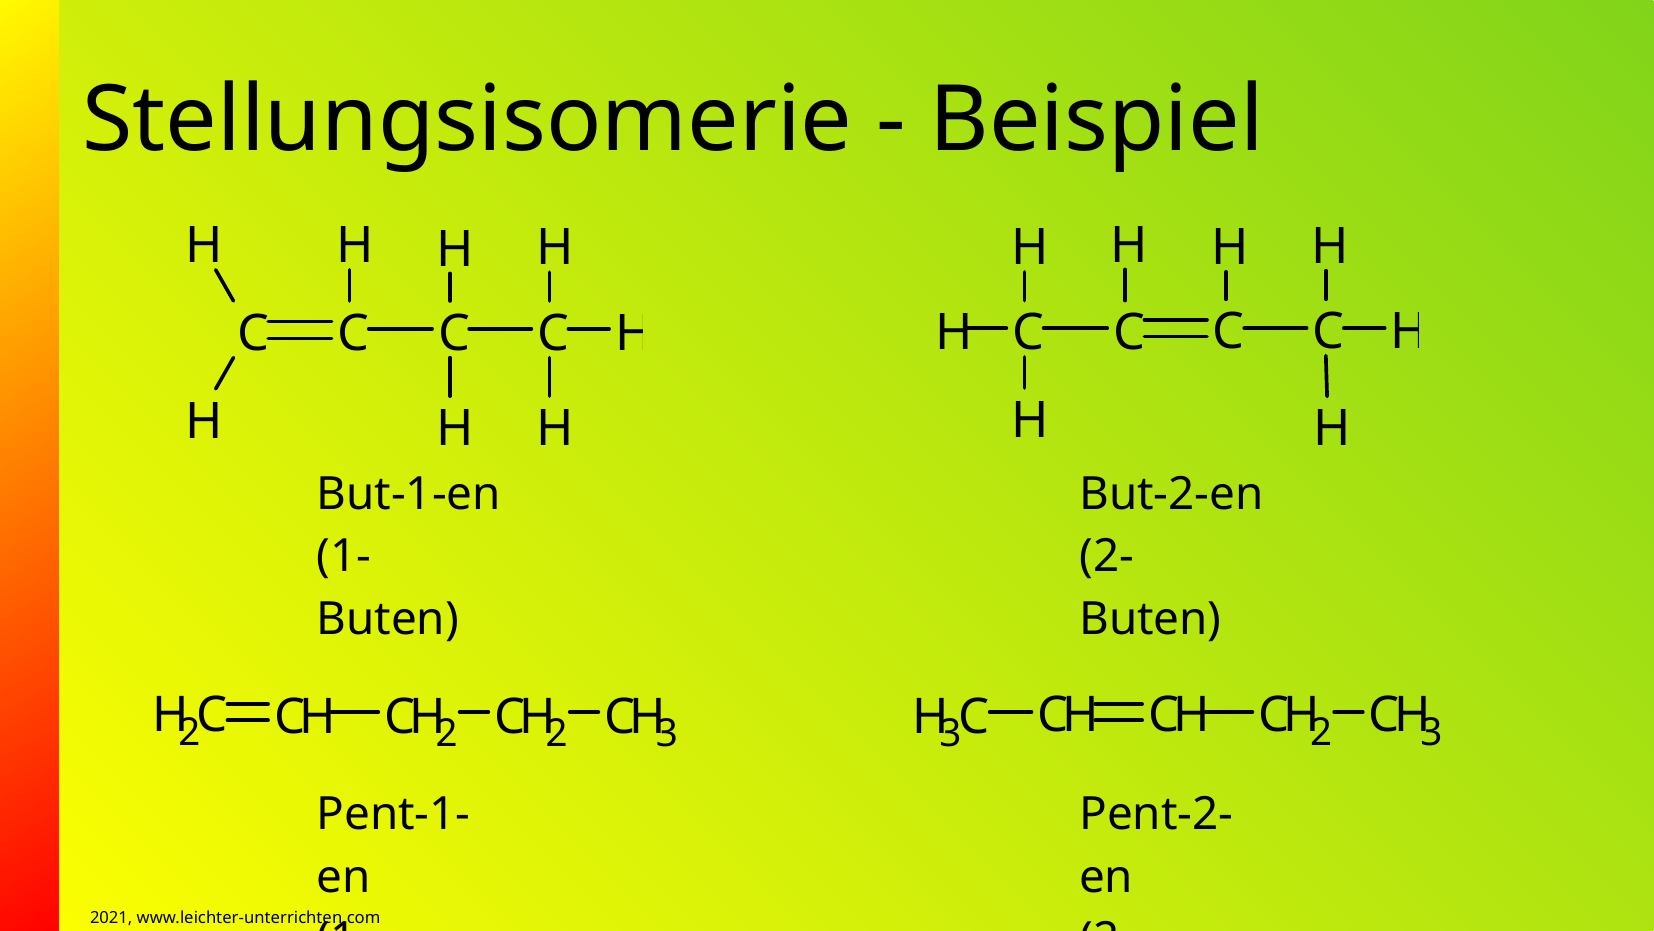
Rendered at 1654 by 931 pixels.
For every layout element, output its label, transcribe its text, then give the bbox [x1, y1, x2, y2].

picture [152, 679, 677, 758]
picture [935, 208, 1419, 459]
text_box Pent-2-en (2-Penten) [1064, 773, 1290, 913]
text_box But-1-en (1-Buten) [301, 452, 527, 592]
picture [185, 208, 643, 459]
title Stellungsisomerie - Beispiel [82, 37, 1571, 193]
picture [912, 679, 1441, 758]
text_box But-2-en (2-Buten) [1064, 452, 1290, 592]
text_box Pent-1-en (1-Penten) [301, 773, 527, 913]
